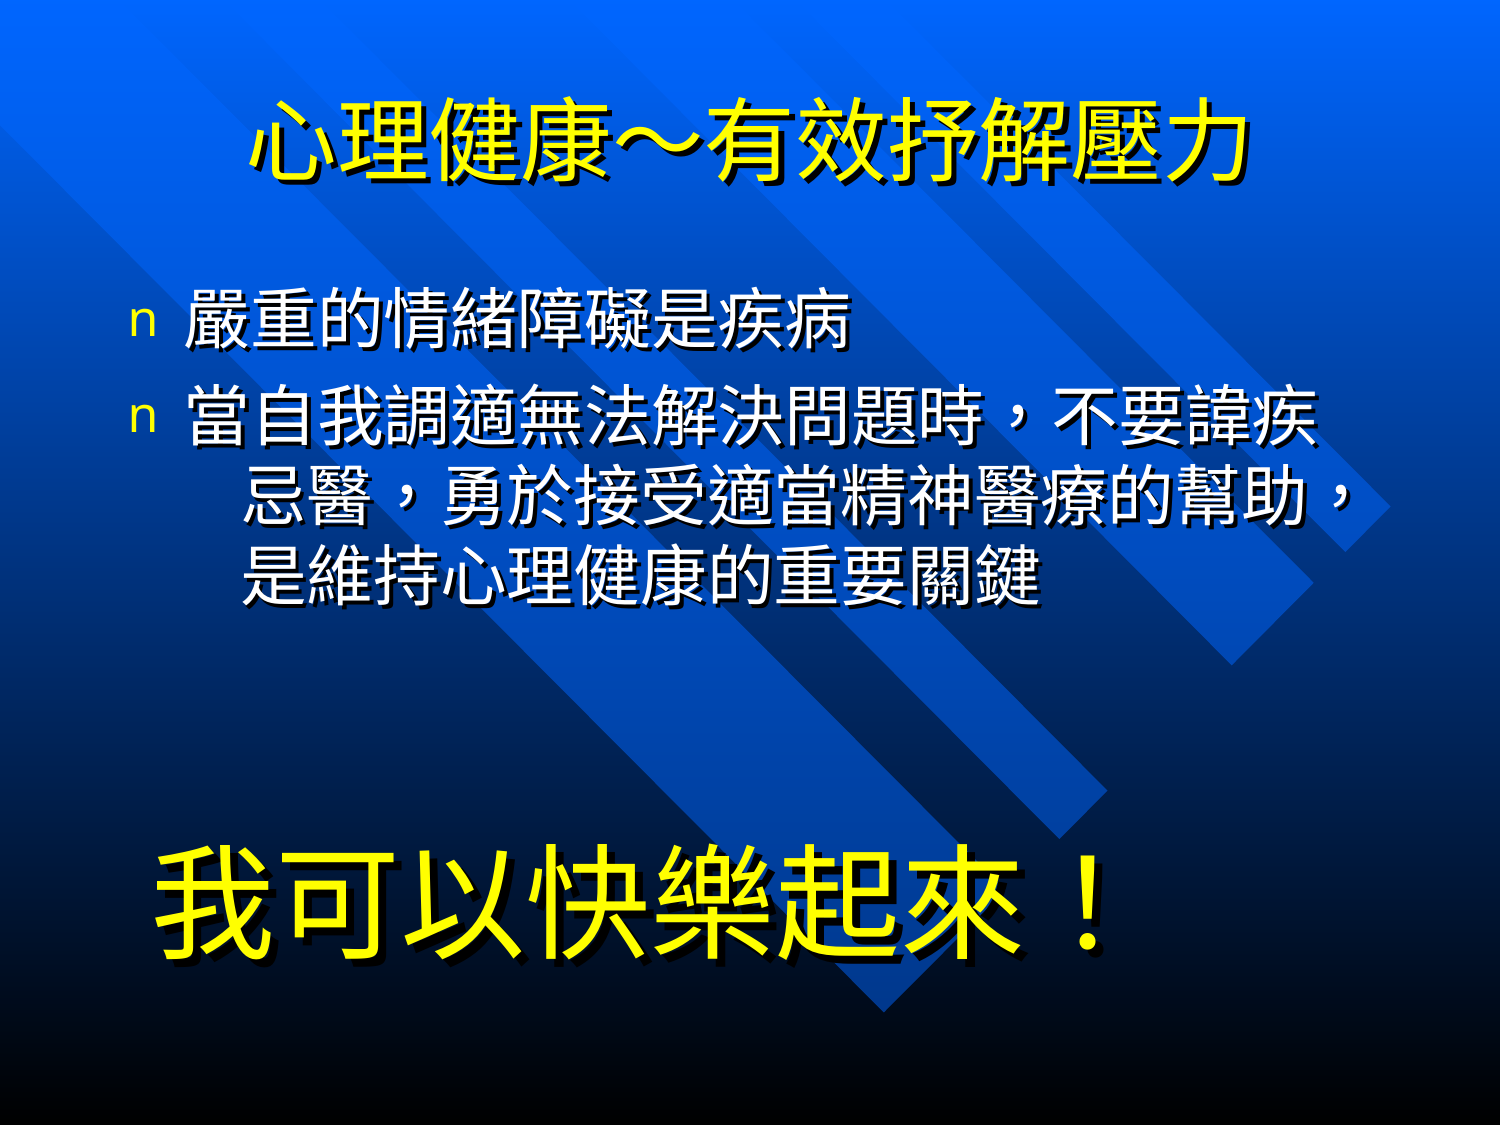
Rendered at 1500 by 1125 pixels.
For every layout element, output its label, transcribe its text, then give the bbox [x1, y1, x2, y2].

title 心理健康～有效抒解壓力 [112, 37, 1388, 238]
text_box 我可以快樂起來！ [135, 846, 1235, 982]
list 嚴重的情緒障礙是疾病 當自我調適無法解決問題時，不要諱疾忌醫，勇於接受適當精神醫療的幫助，是維持心理健康的重要關鍵 [112, 269, 1388, 1001]
